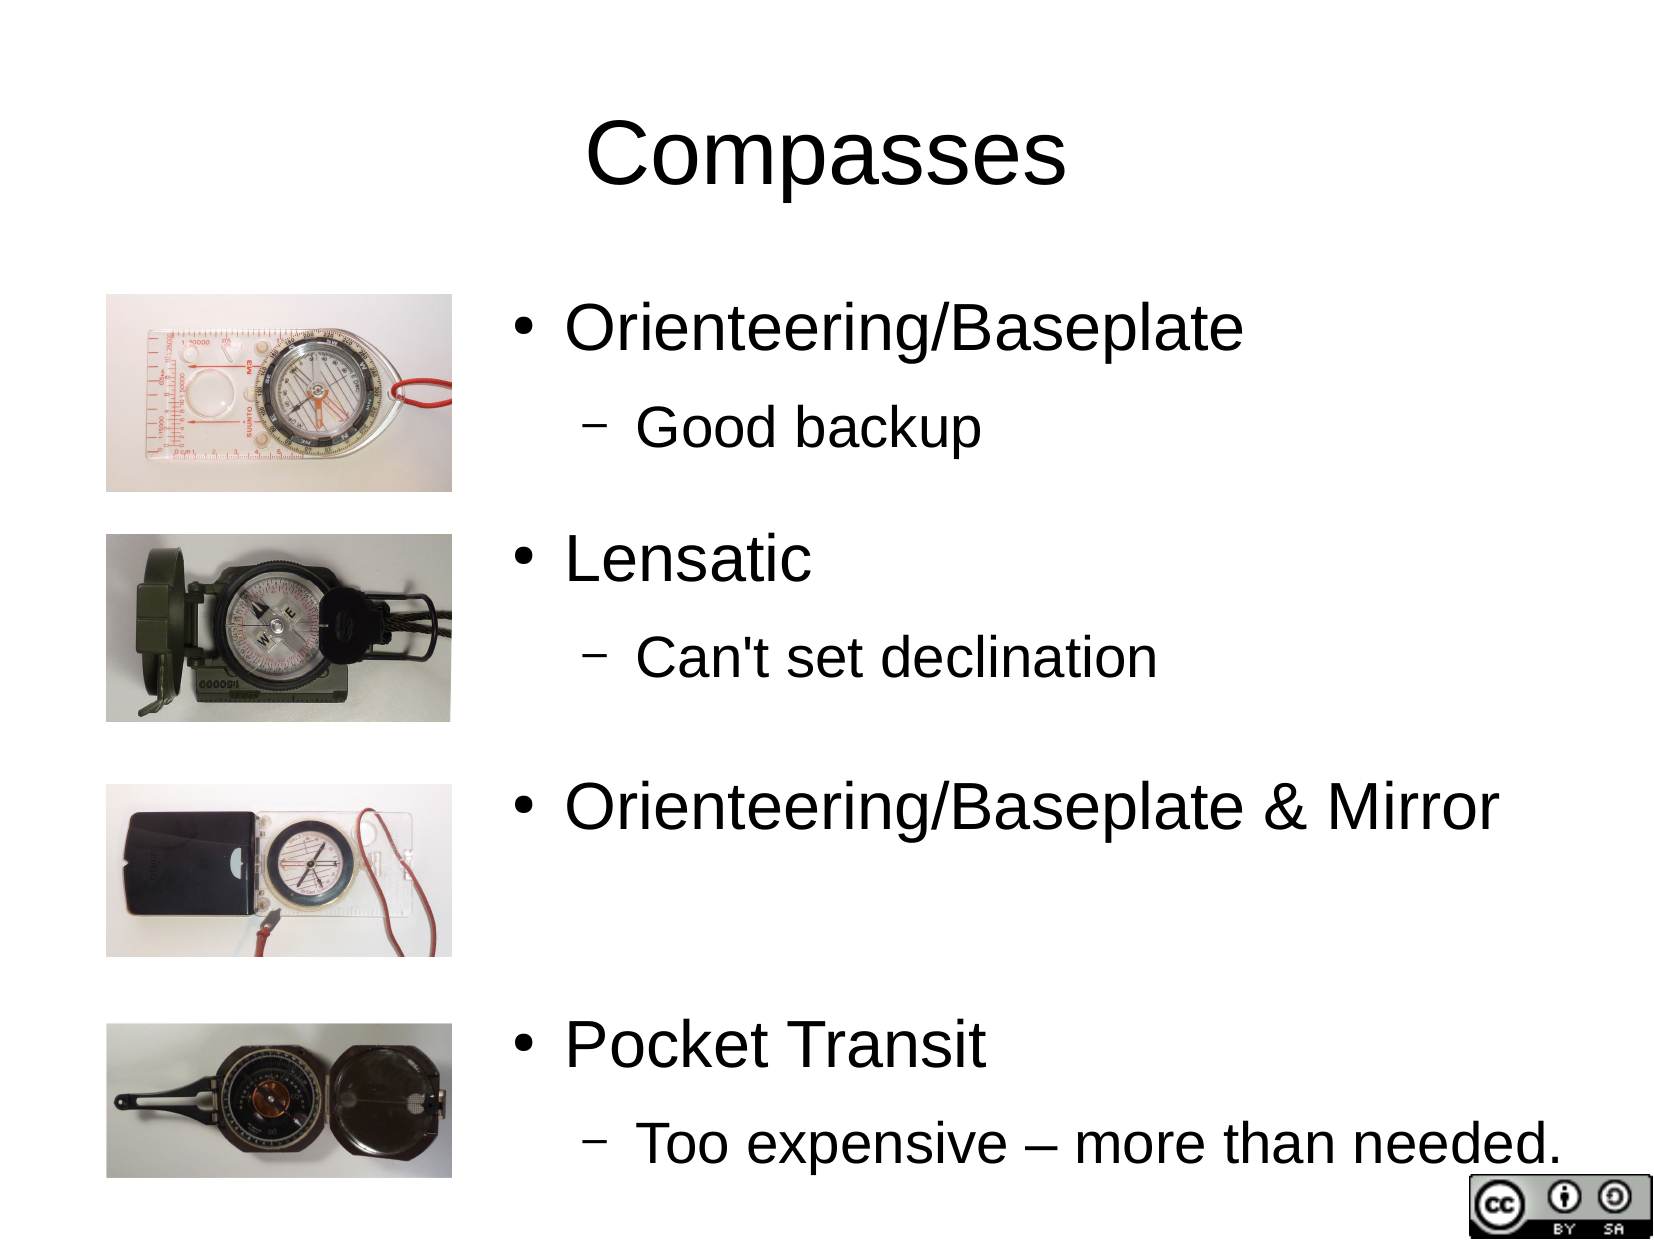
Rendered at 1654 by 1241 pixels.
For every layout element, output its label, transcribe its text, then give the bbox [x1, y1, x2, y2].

list Orienteering/Baseplate Good backup [494, 290, 1572, 483]
title Compasses [82, 49, 1571, 257]
picture [106, 784, 452, 957]
picture [106, 1023, 452, 1178]
list Pocket Transit Too expensive – more than needed. [494, 1006, 1572, 1199]
picture [106, 534, 452, 723]
list Orienteering/Baseplate & Mirror [494, 768, 1572, 961]
list Lensatic Can't set declination [494, 520, 1572, 713]
picture [1469, 1174, 1653, 1239]
picture [106, 294, 452, 492]
